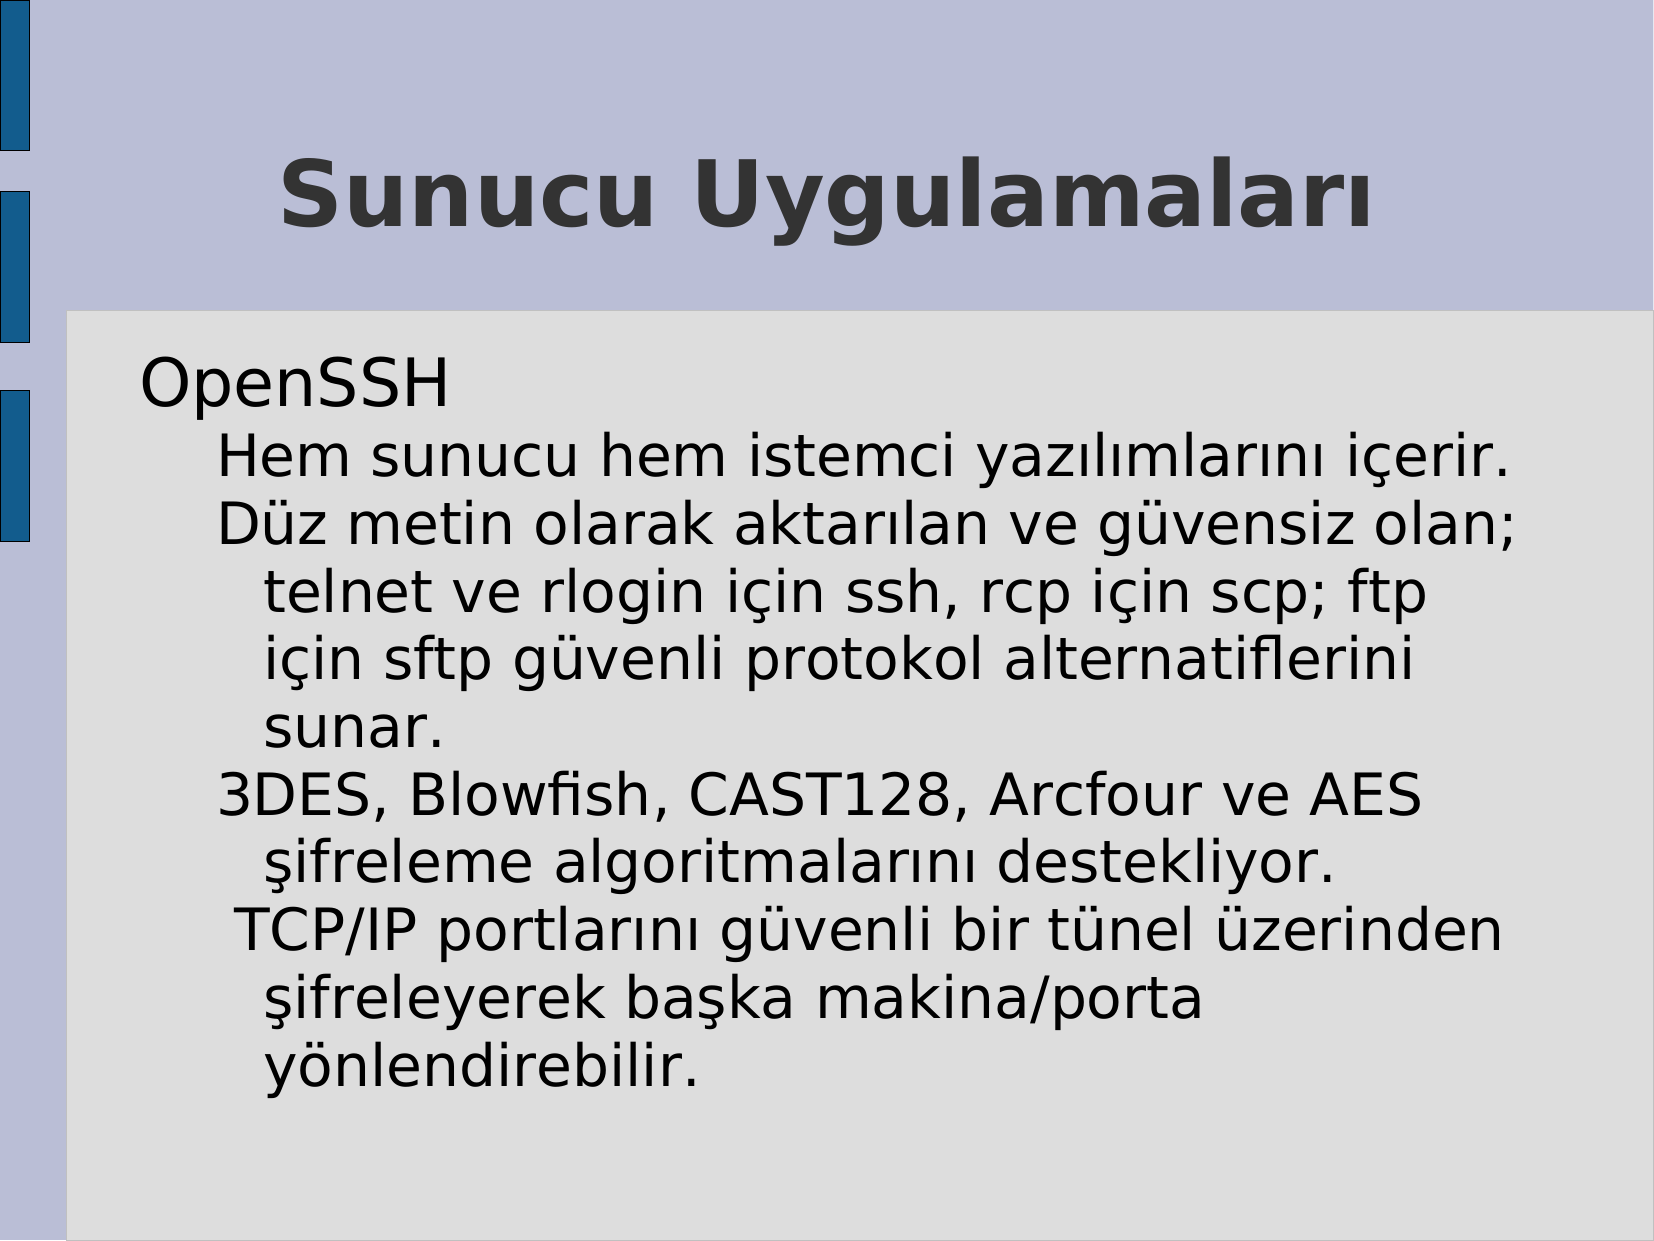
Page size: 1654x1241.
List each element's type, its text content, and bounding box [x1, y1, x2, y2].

title Sunucu Uygulamaları [121, 91, 1534, 299]
list OpenSSH Hem sunucu hem istemci yazılımlarını içerir. Düz metin olarak aktarılan ve güvensiz olan; telnet ve rlogin için ssh, rcp için scp; ftp için sftp güvenli protokol alternatiflerini sunar. 3DES, Blowfish, CAST128, Arcfour ve AES şifreleme algoritmalarını destekliyor. TCP/IP portlarını güvenli bir tünel üzerinden şifreleyerek başka makina/porta yönlendirebilir. [121, 344, 1534, 1168]
